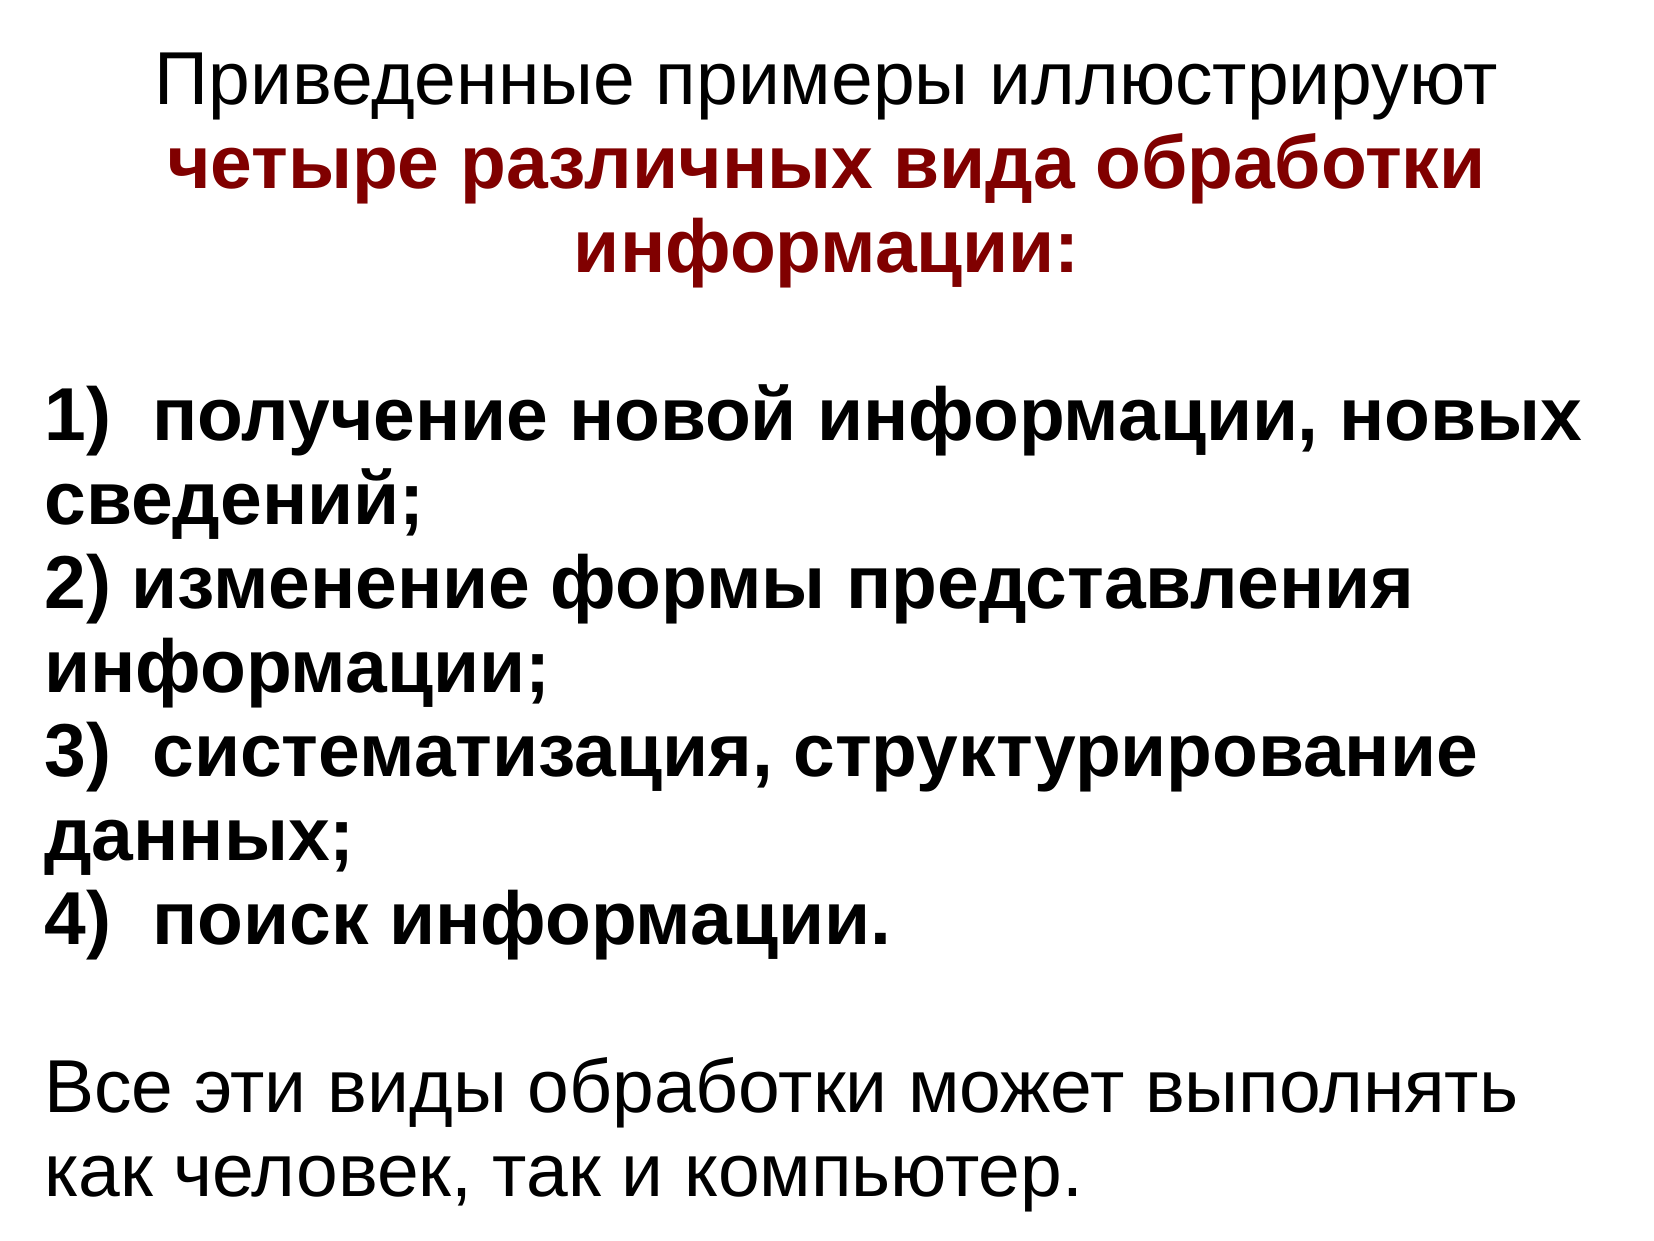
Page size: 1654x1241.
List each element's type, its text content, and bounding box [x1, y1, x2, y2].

text_box Приведенные примеры иллюстрируют четыре различных вида обработки информации: 1) получение новой информации, новых сведений; 2) изменение формы представления информации; 3) систематизация, структурирование данных; 4) поиск информации. Все эти виды обработки может выполнять как человек, так и компьютер. [29, 29, 1625, 1221]
